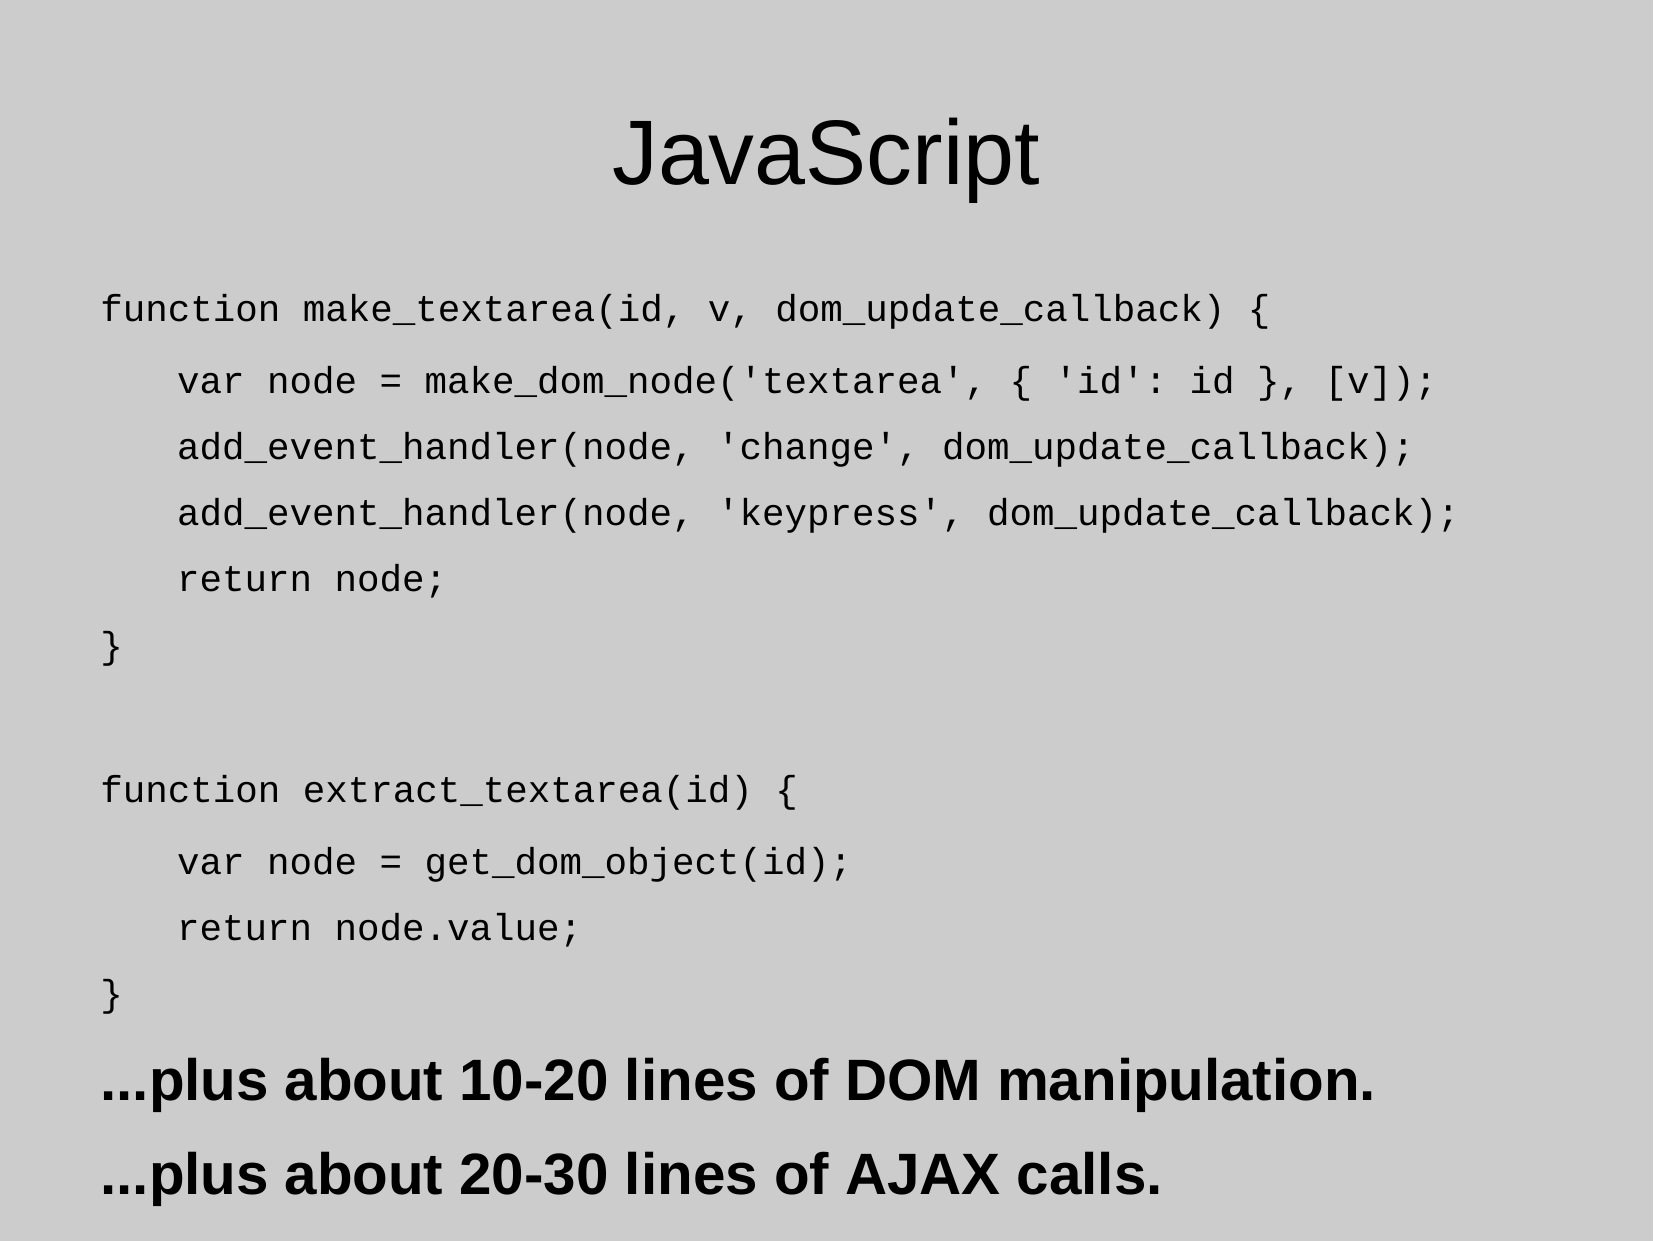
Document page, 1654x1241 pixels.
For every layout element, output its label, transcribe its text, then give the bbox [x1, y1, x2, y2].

title JavaScript [82, 49, 1571, 257]
list function make_textarea(id, v, dom_update_callback) { var node = make_dom_node('textarea', { 'id': id }, [v]); add_event_handler(node, 'change', dom_update_callback); add_event_handler(node, 'keypress', dom_update_callback); return node; } function extract_textarea(id) { var node = get_dom_object(id); return node.value; } ...plus about 10-20 lines of DOM manipulation. ...plus about 20-30 lines of AJAX calls. [82, 290, 1576, 1207]
